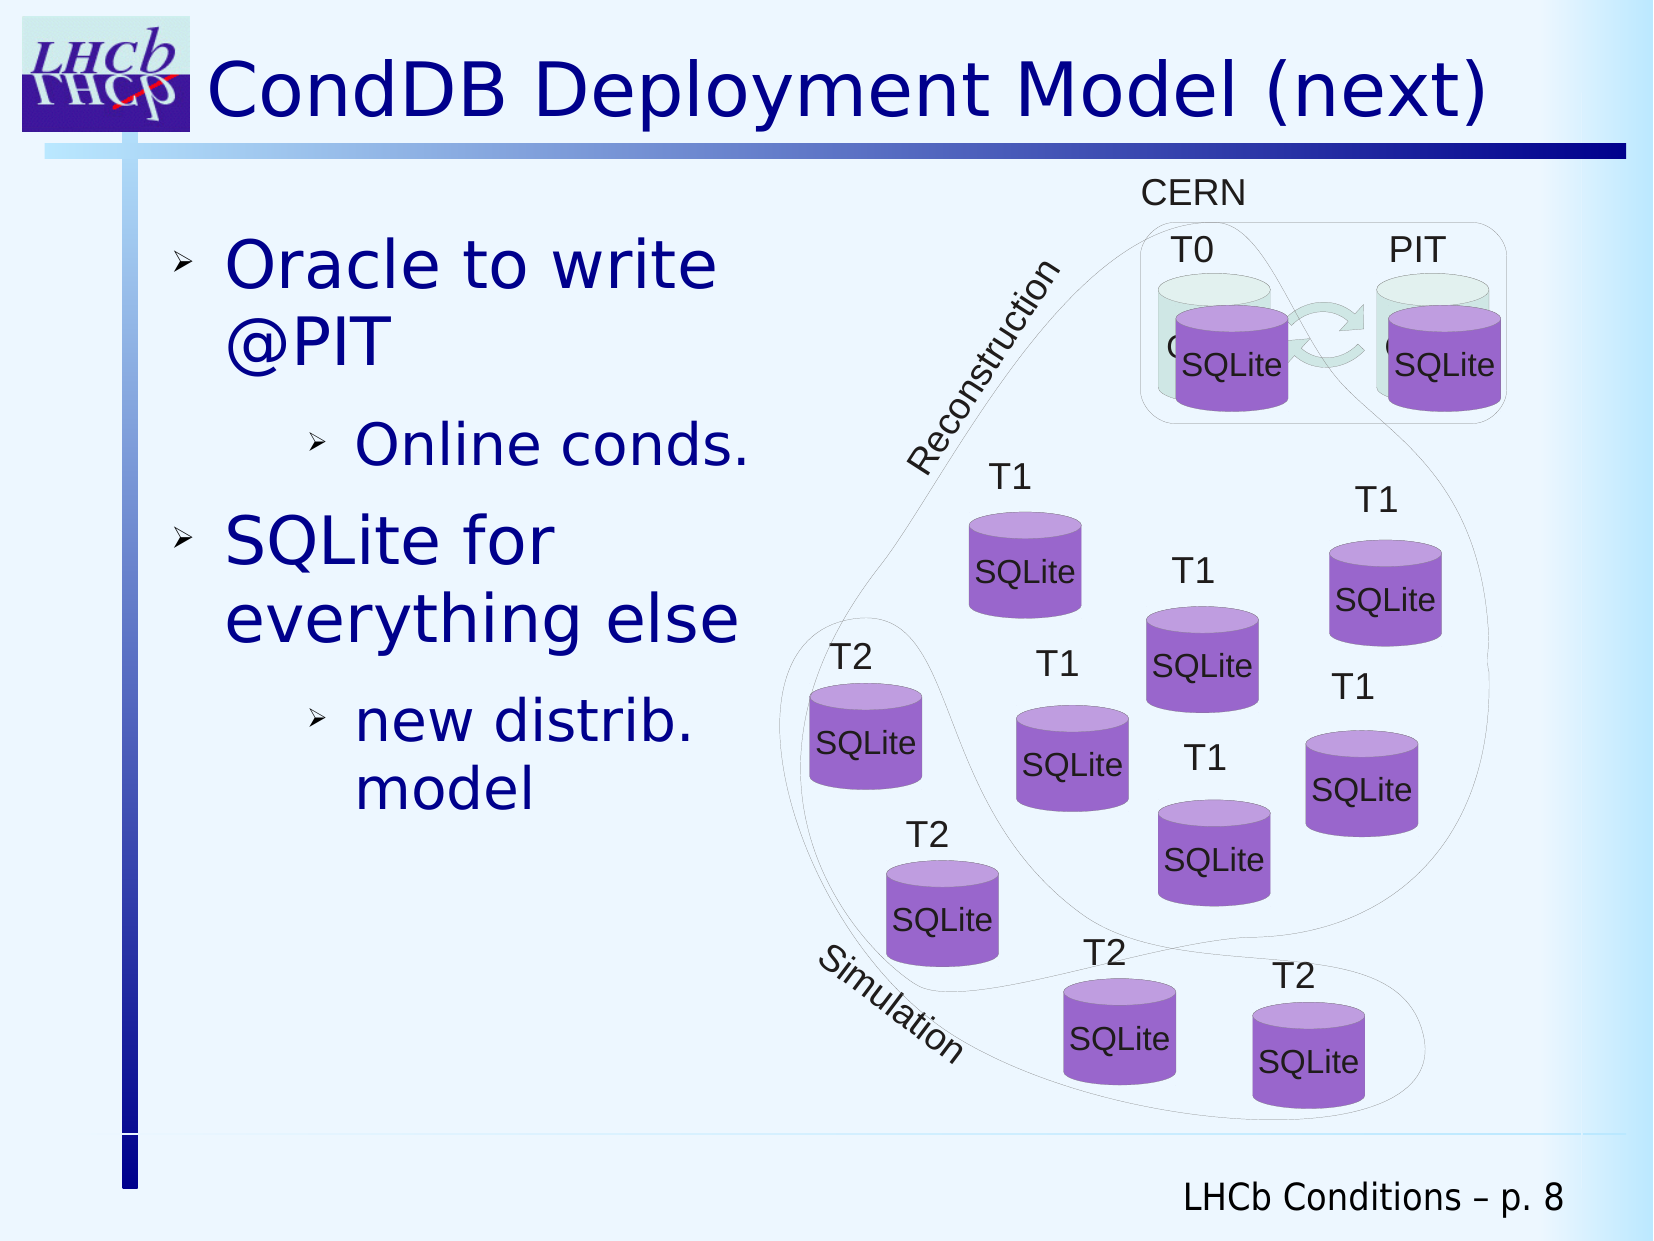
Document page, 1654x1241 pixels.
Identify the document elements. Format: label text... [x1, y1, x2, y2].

chart [310, 159, 1548, 1135]
list Oracle to write @PIT Online conds. SQLite for everything else new distrib. model [153, 226, 310, 1095]
title CondDB Deployment Model (next) [206, 0, 1582, 182]
picture [22, 16, 190, 132]
